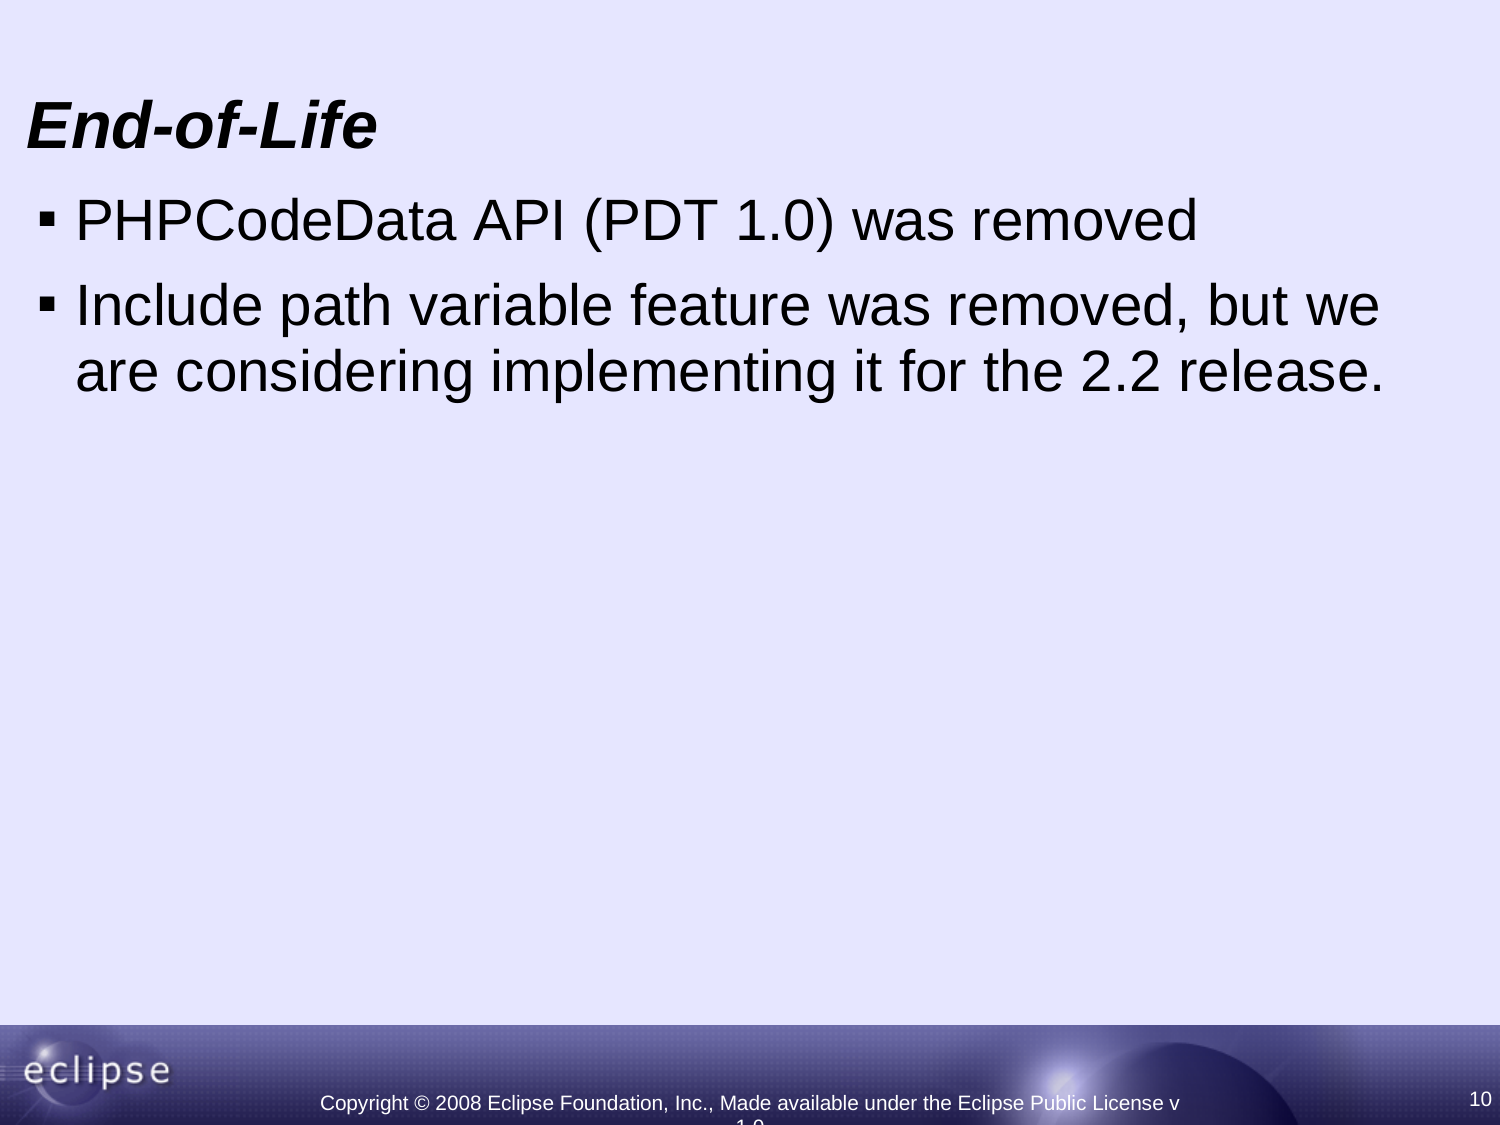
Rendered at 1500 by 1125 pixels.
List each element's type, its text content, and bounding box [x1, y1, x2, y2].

picture [0, 1025, 1500, 1125]
title End-of-Life [26, 84, 1474, 172]
list PHPCodeData API (PDT 1.0) was removed Include path variable feature was removed, but we are considering implementing it for the 2.2 release. [37, 187, 1463, 1021]
